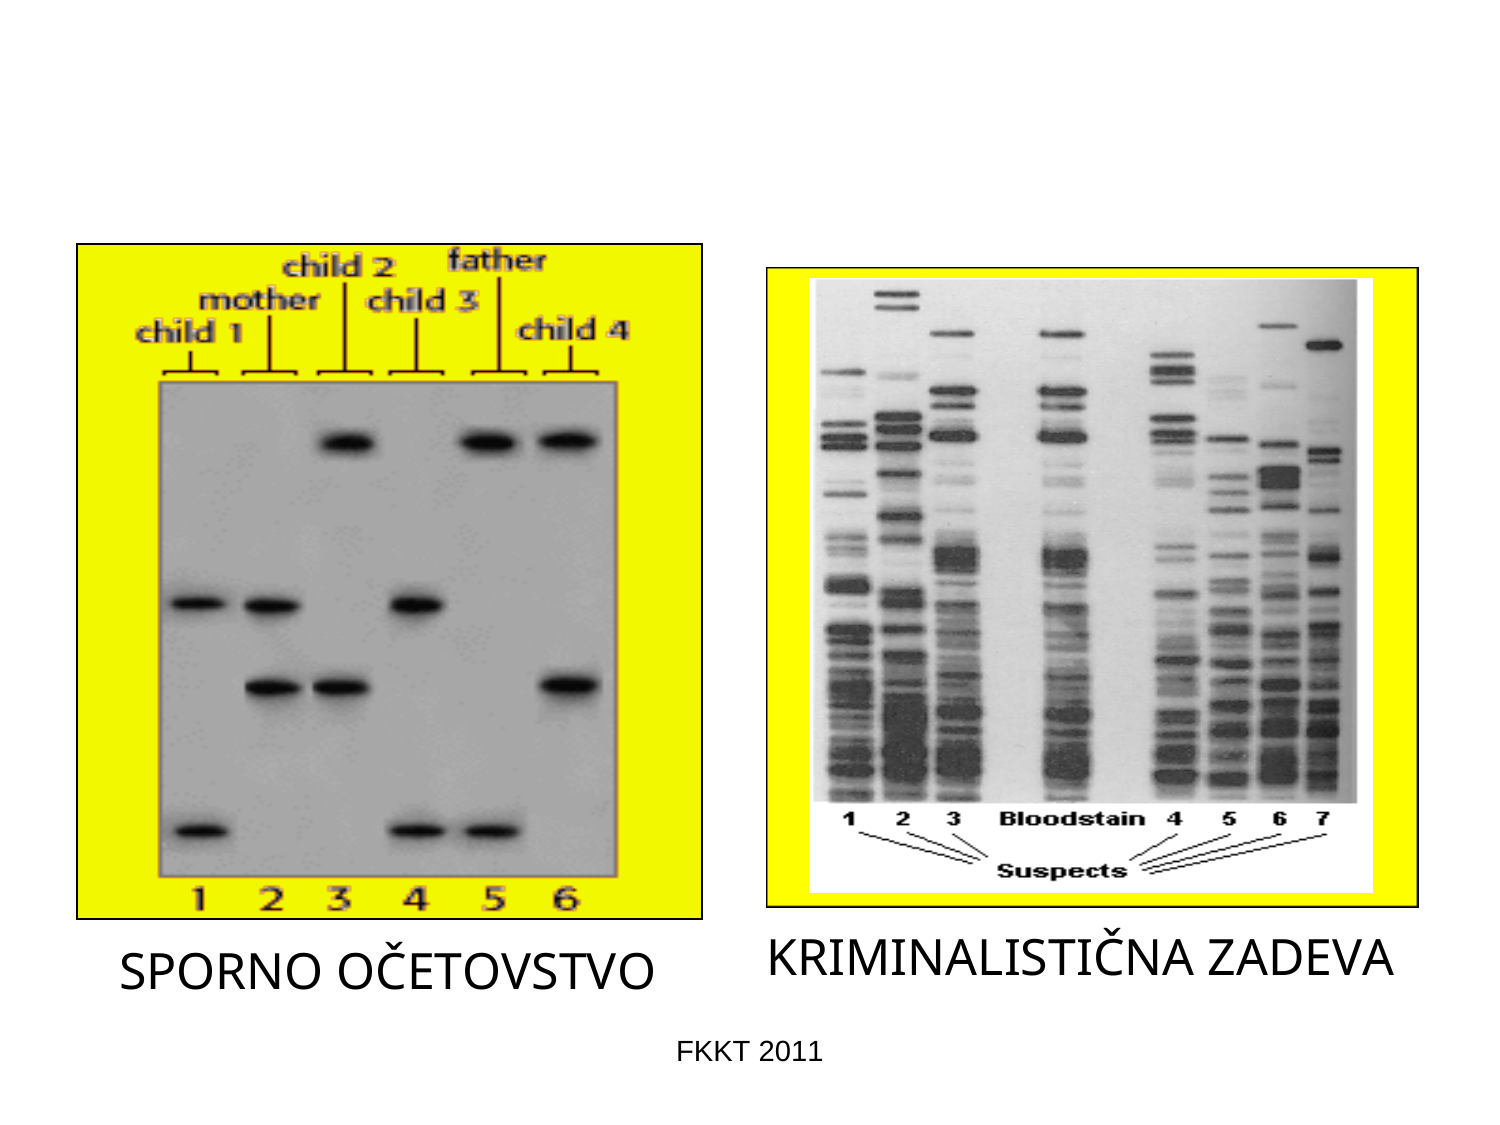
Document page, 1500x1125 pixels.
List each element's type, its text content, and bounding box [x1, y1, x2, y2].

text_box FKKT 2011 [512, 1024, 988, 1103]
picture [126, 231, 653, 917]
picture [766, 267, 1419, 908]
text_box SPORNO OČETOVSTVO [104, 931, 672, 1008]
text_box [76, 244, 702, 920]
text_box KRIMINALISTIČNA ZADEVA [751, 917, 1410, 994]
